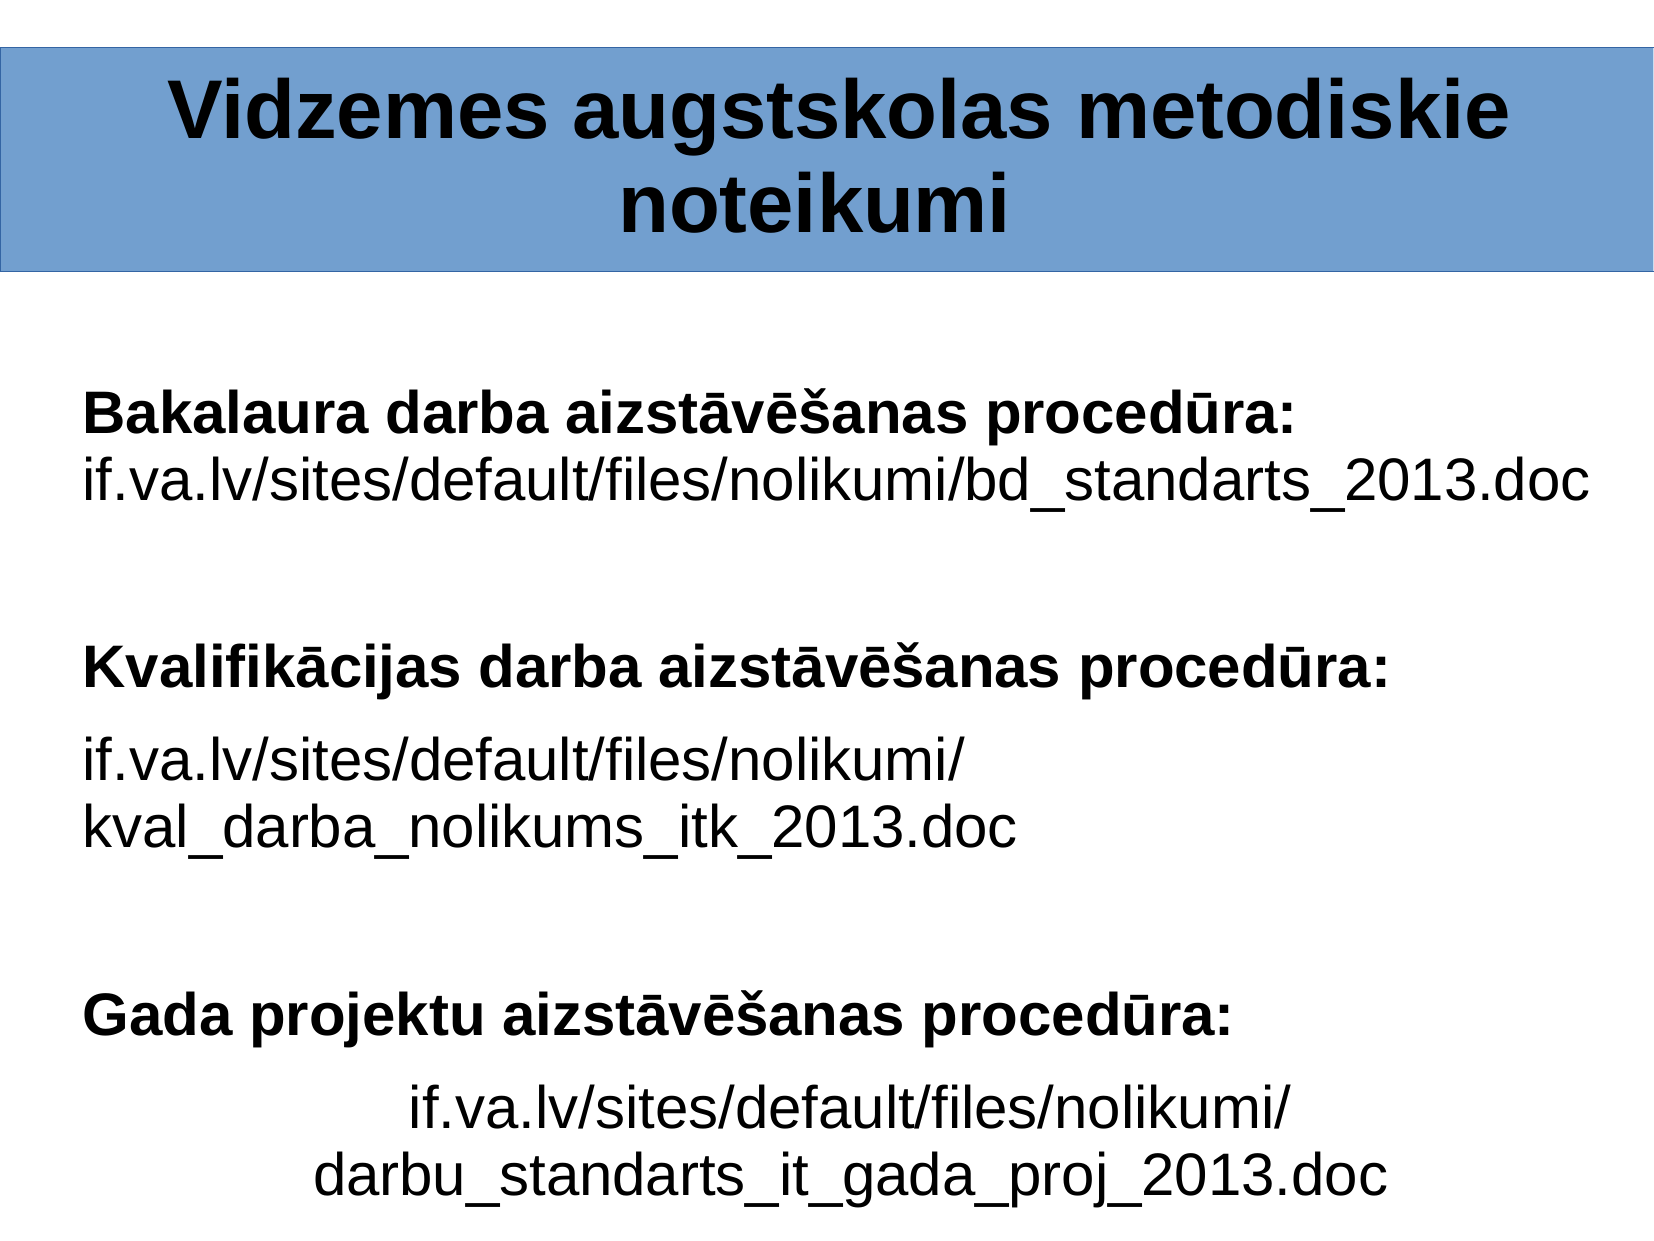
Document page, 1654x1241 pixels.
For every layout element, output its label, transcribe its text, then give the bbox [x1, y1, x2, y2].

text_box [0, 47, 1654, 272]
list Bakalaura darba aizstāvēšanas procedūra: if.va.lv/sites/default/files/nolikumi/bd_standarts_2013.doc Kvalifikācijas darba aizstāvēšanas procedūra: if.va.lv/sites/default/files/nolikumi/kval_darba_nolikums_itk_2013.doc Gada projektu aizstāvēšanas procedūra: if.va.lv/sites/default/files/nolikumi/darbu_standarts_it_gada_proj_2013.doc [82, 378, 1619, 1217]
title Vidzemes augstskolas metodiskie noteikumi [82, 49, 1571, 257]
